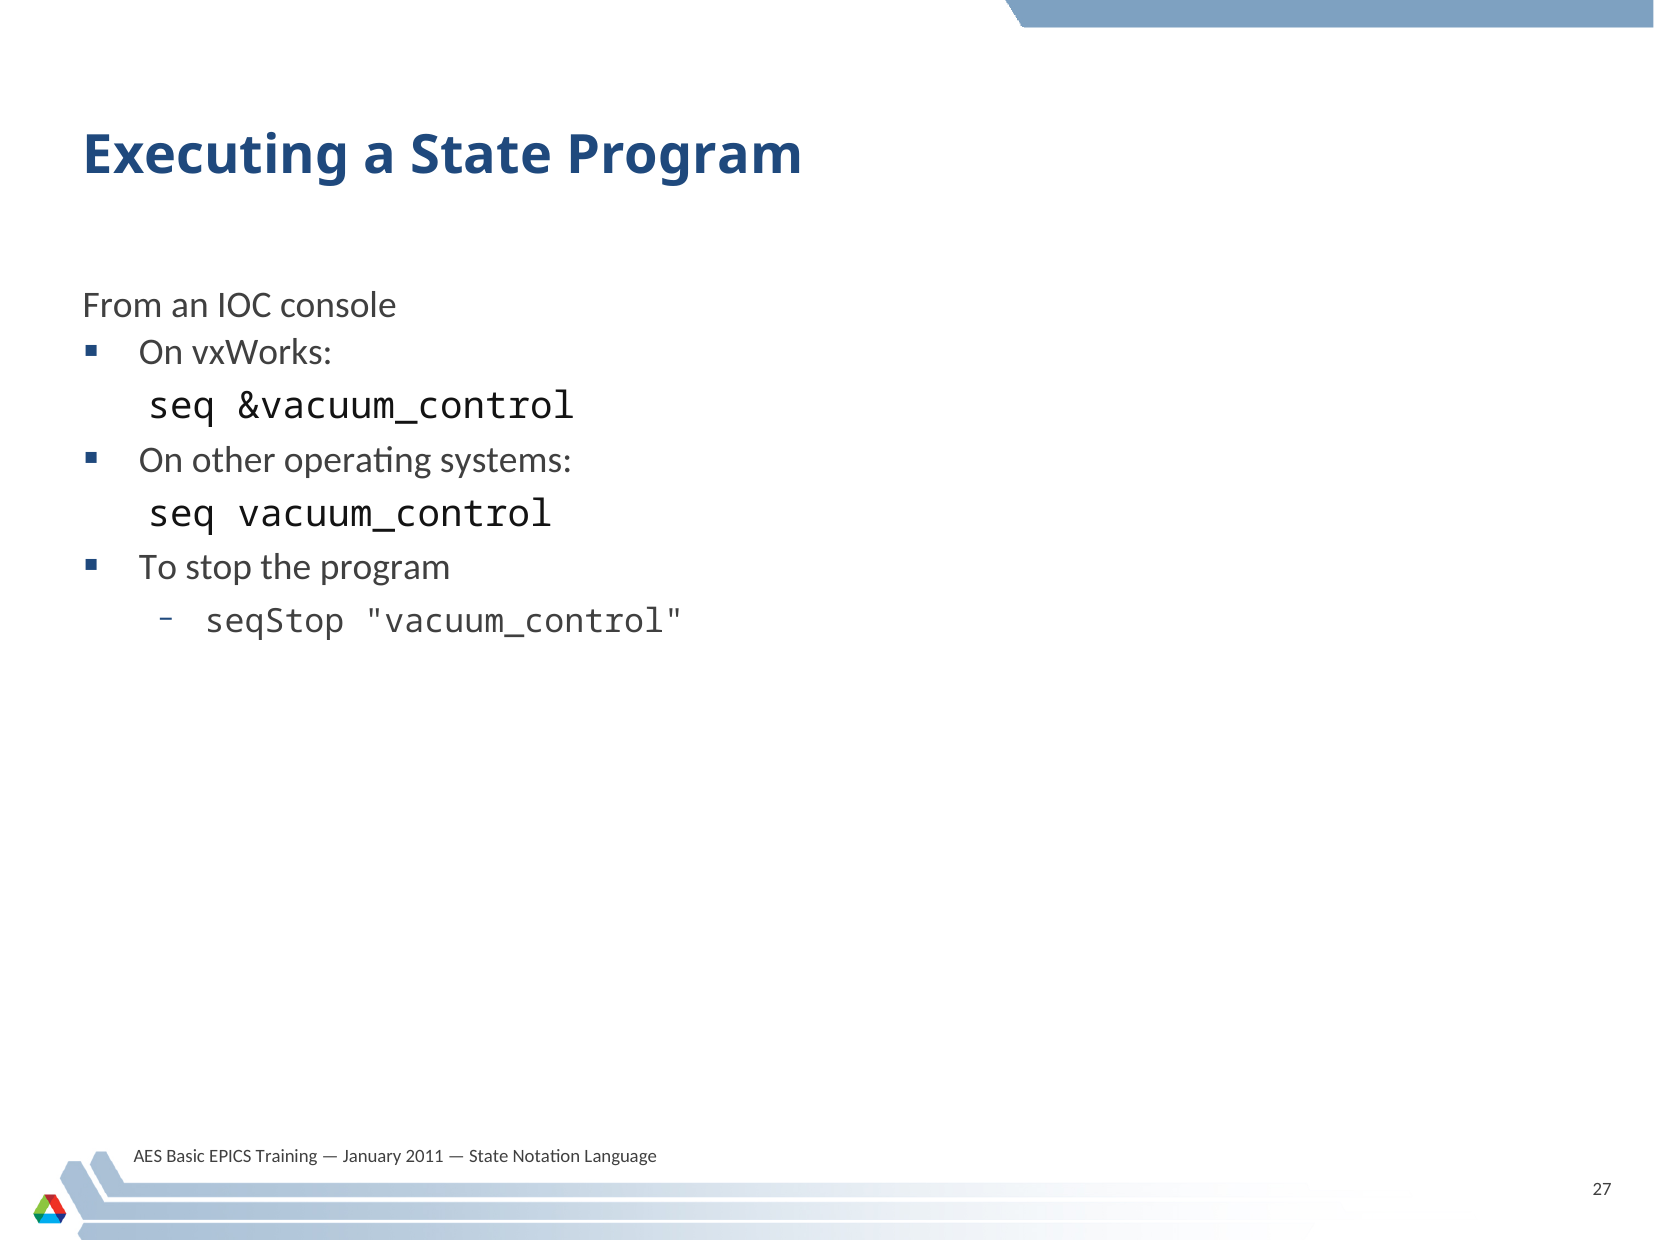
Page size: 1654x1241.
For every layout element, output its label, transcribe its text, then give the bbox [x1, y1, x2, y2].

title Executing a State Program [82, 49, 1571, 257]
picture [0, 1143, 1654, 1240]
list From an IOC console On vxWorks: seq &vacuum_control On other operating systems: seq vacuum_control To stop the program seqStop "vacuum_control" [82, 289, 1571, 1108]
picture [0, 0, 1654, 29]
